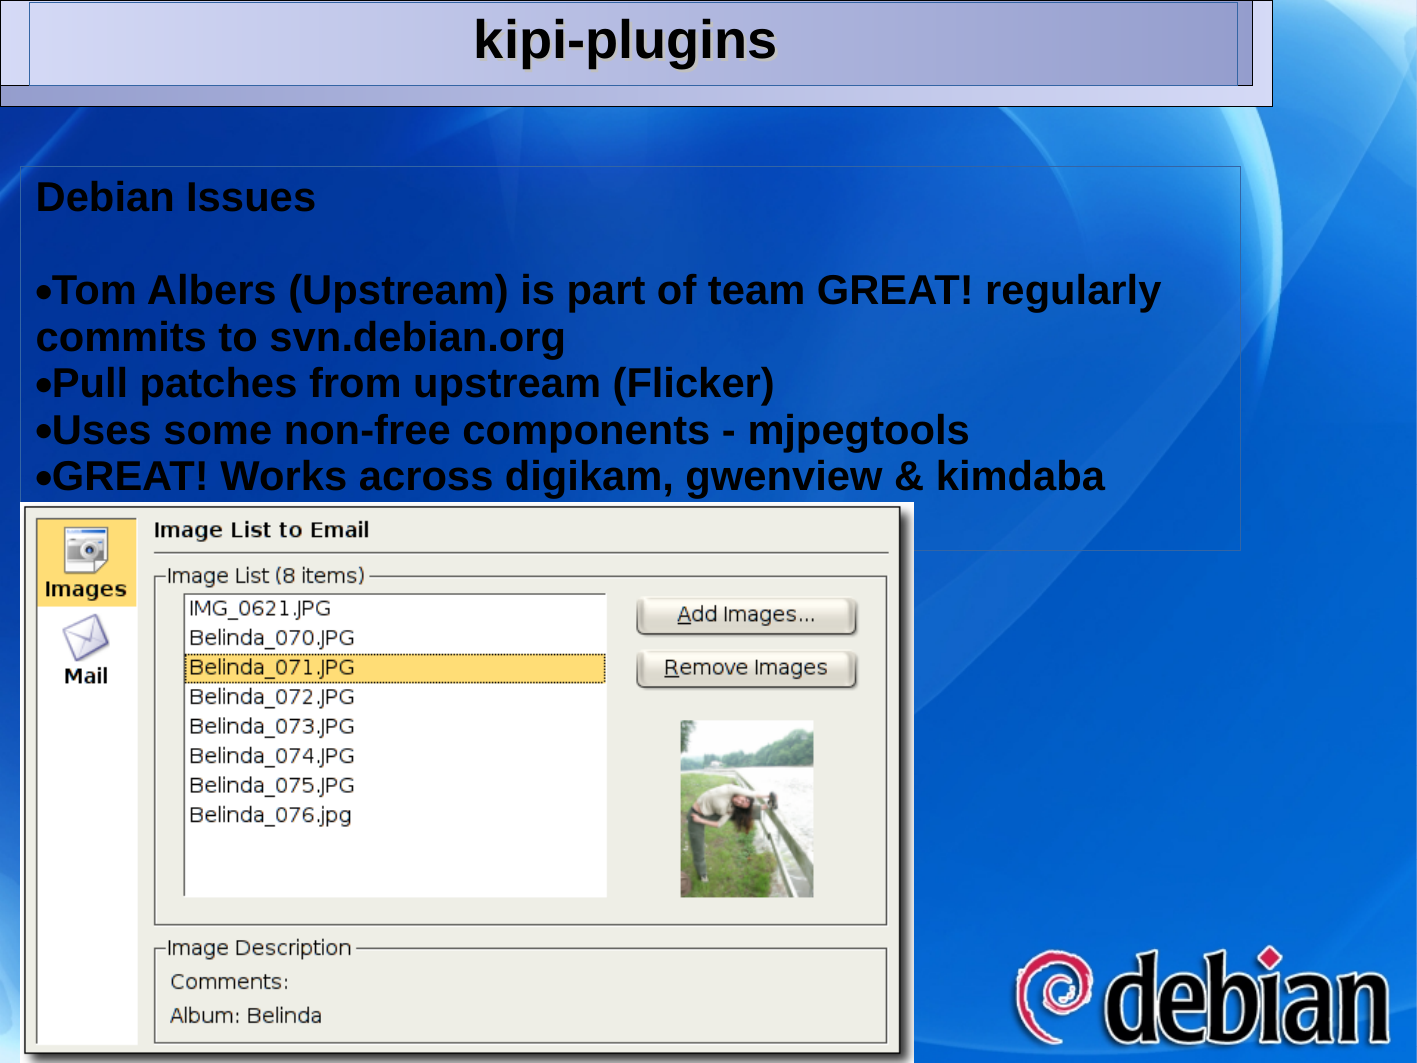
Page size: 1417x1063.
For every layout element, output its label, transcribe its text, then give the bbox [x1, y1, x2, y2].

text_box Debian Issues Tom Albers (Upstream) is part of team GREAT! regularly commits to svn.debian.org Pull patches from upstream (Flicker) Uses some non-free components - mjpegtools GREAT! Works across digikam, gwenview & kimdaba [20, 166, 1241, 551]
text_box [0, 0, 1273, 107]
picture [0, 0, 1417, 1063]
text_box kipi-plugins [29, 2, 1238, 86]
